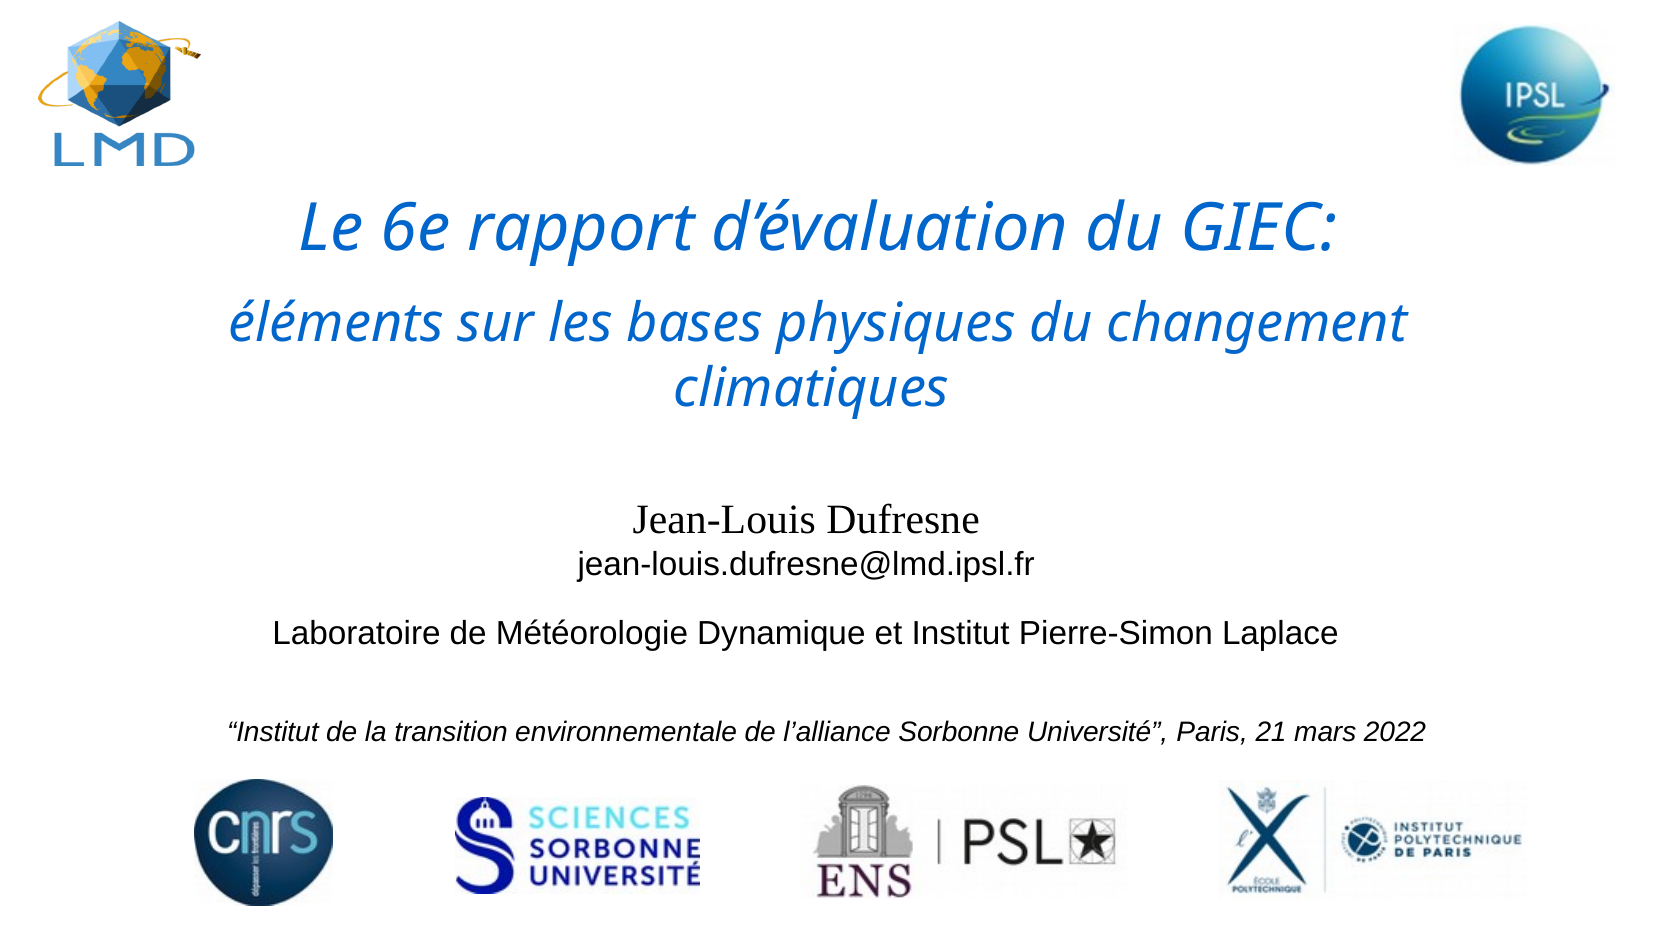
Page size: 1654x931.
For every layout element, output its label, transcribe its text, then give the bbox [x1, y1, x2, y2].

text_box Jean-Louis Dufresne jean-louis.dufresne@lmd.ipsl.fr Laboratoire de Météorologie Dynamique et Institut Pierre-Simon Laplace [161, 484, 1451, 657]
picture [1452, 23, 1615, 166]
picture [194, 779, 333, 906]
text_box “Institut de la transition environnementale de l’alliance Sorbonne Université”, Paris, 21 mars 2022 [70, 708, 1583, 761]
picture [1219, 780, 1528, 901]
text_box Le 6e rapport d’évaluation du GIEC: éléments sur les bases physiques du changement climatiques [76, 176, 1561, 322]
picture [800, 784, 1128, 899]
picture [38, 21, 201, 166]
picture [455, 797, 700, 894]
